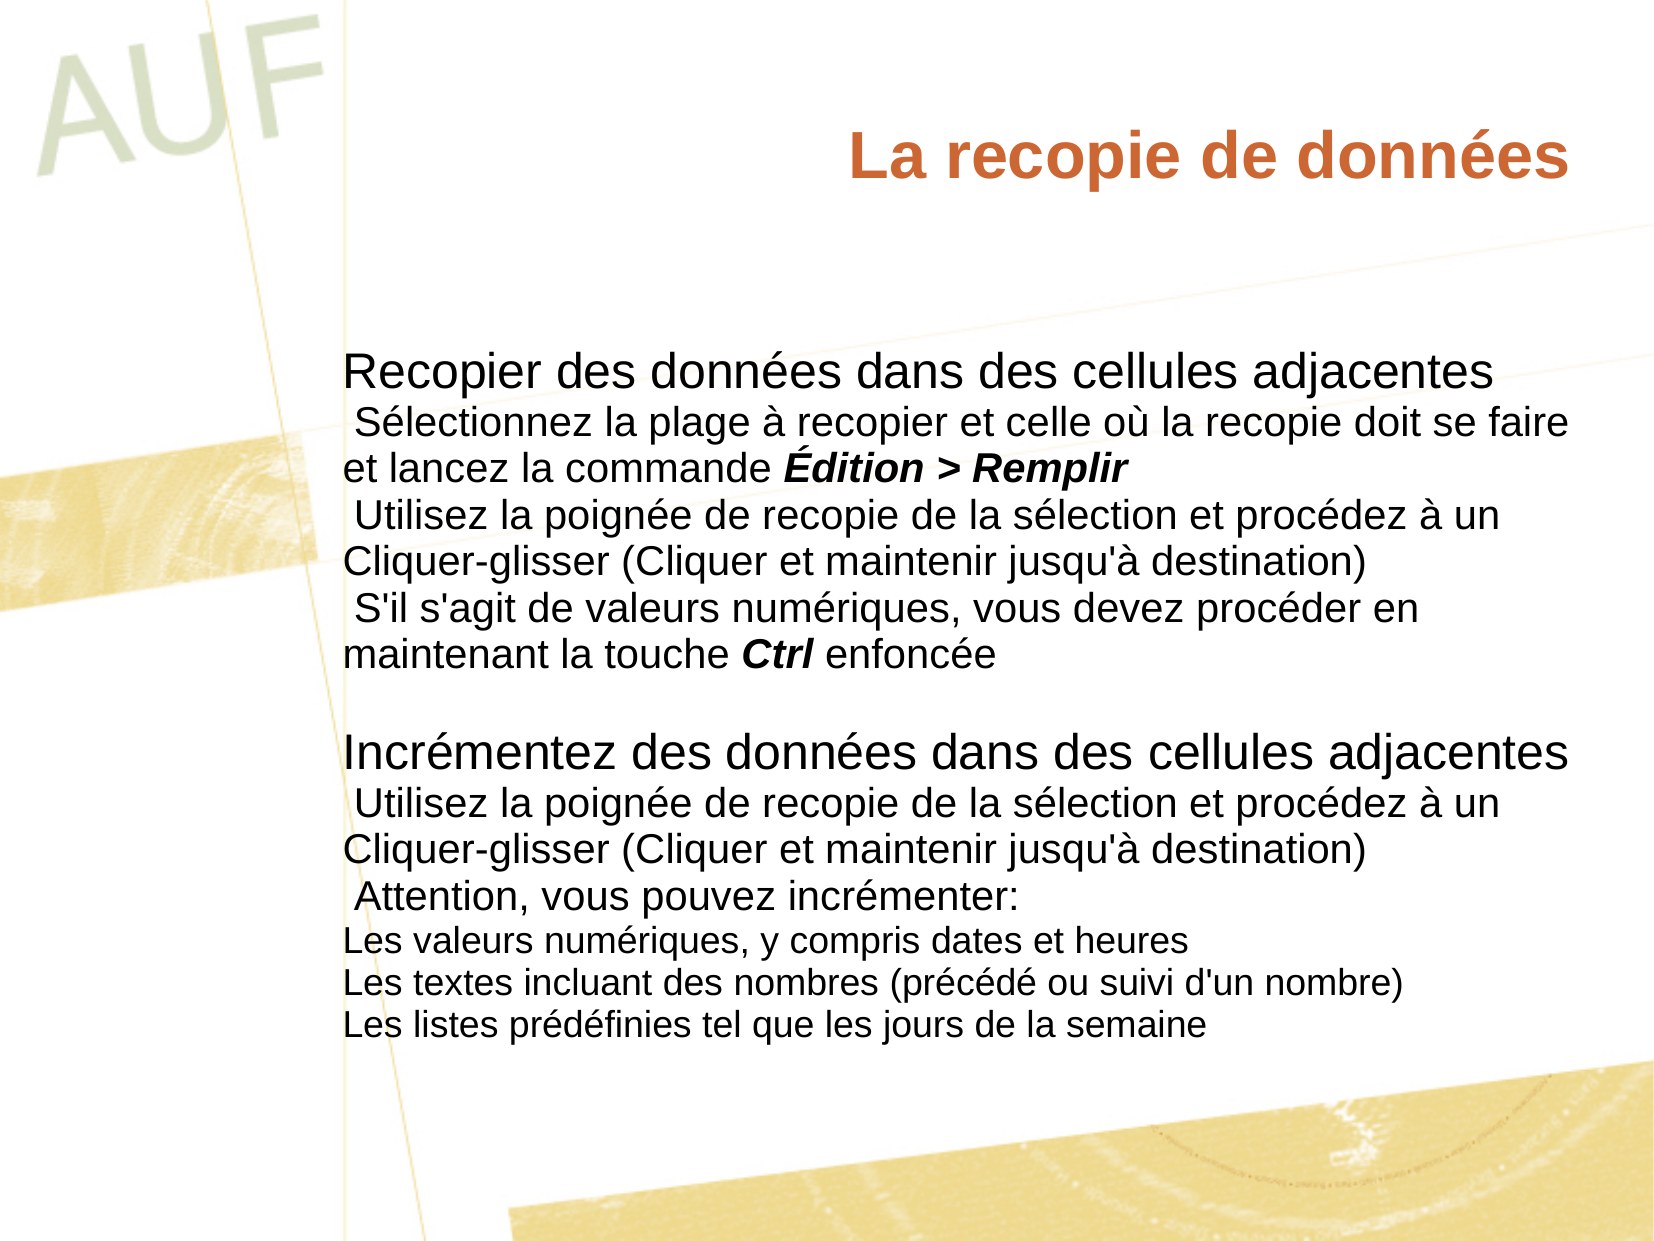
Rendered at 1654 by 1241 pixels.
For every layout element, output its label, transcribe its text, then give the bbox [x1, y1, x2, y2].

subtitle Recopier des données dans des cellules adjacentes Sélectionnez la plage à recopier et celle où la recopie doit se faire et lancez la commande Édition > Remplir Utilisez la poignée de recopie de la sélection et procédez à un Cliquer-glisser (Cliquer et maintenir jusqu'à destination) S'il s'agit de valeurs numériques, vous devez procéder en maintenant la touche Ctrl enfoncée Incrémentez des données dans des cellules adjacentes Utilisez la poignée de recopie de la sélection et procédez à un Cliquer-glisser (Cliquer et maintenir jusqu'à destination) Attention, vous pouvez incrémenter: Les valeurs numériques, y compris dates et heures Les textes incluant des nombres (précédé ou suivi d'un nombre) Les listes prédéfinies tel que les jours de la semaine [324, 295, 1571, 1093]
title La recopie de données [324, 59, 1571, 252]
picture [0, 0, 1654, 1241]
